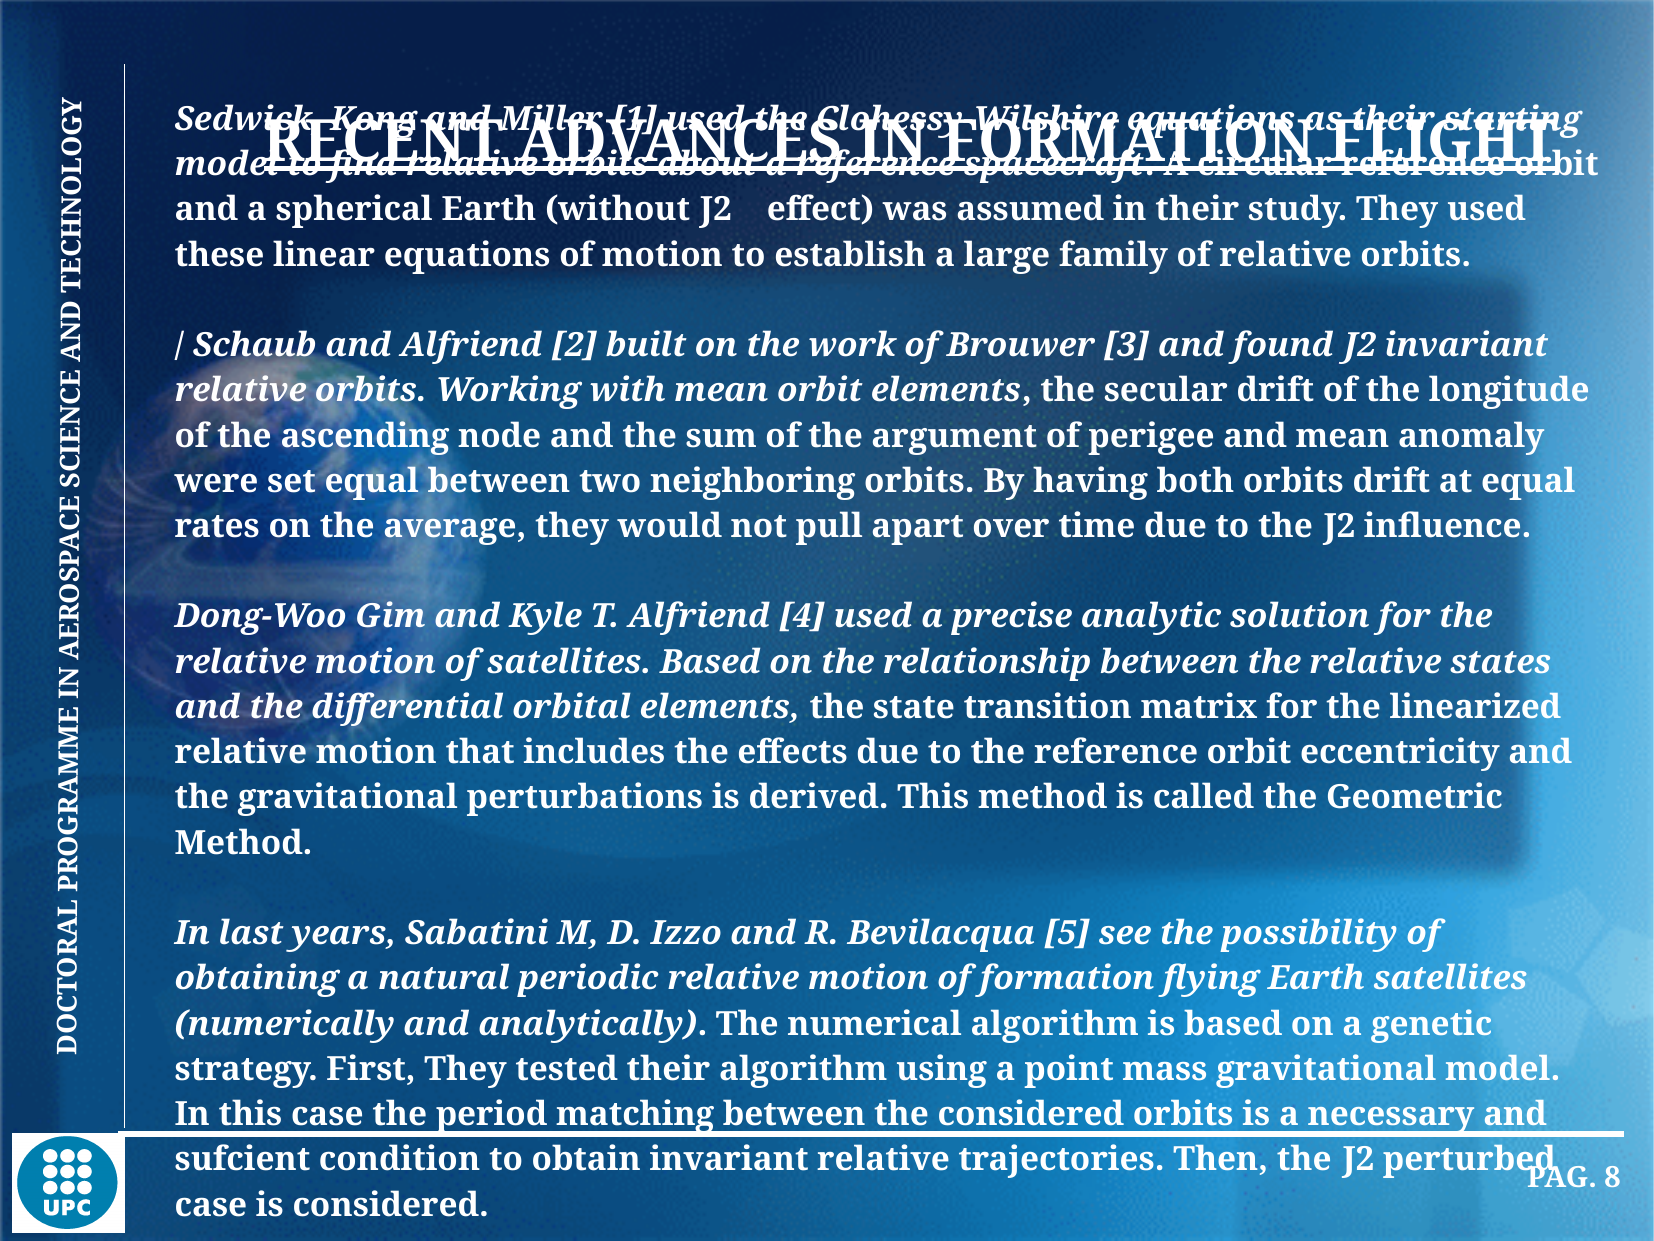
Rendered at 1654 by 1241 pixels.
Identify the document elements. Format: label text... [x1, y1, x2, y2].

text_box Sedwick, Kong and Miller [1] used the Clohessy-Wilshire equations as their starting model to find relative orbits about a reference spacecraft. A circular reference orbit and a spherical Earth (without J2 effect) was assumed in their study. They used these linear equations of motion to establish a large family of relative orbits. / Schaub and Alfriend [2] built on the work of Brouwer [3] and found J2 invariant relative orbits. Working with mean orbit elements, the secular drift of the longitude of the ascending node and the sum of the argument of perigee and mean anomaly were set equal between two neighboring orbits. By having both orbits drift at equal rates on the average, they would not pull apart over time due to the J2 influence. Dong-Woo Gim and Kyle T. Alfriend [4] used a precise analytic solution for the relative motion of satellites. Based on the relationship between the relative states and the differential orbital elements, the state transition matrix for the linearized relative motion that includes the effects due to the reference orbit eccentricity and the gravitational perturbations is derived. This method is called the Geometric Method. In last years, Sabatini M, D. Izzo and R. Bevilacqua [5] see the possibility of obtaining a natural periodic relative motion of formation flying Earth satellites (numerically and analytically). The numerical algorithm is based on a genetic strategy. First, They tested their algorithm using a point mass gravitational model. In this case the period matching between the considered orbits is a necessary and sufcient condition to obtain invariant relative trajectories. Then, the J2 perturbed case is considered. [174, 240, 1601, 1211]
title PAG. 8 [1505, 1116, 1642, 1237]
title DOCTORAL PROGRAMME IN AEROSPACE SCIENCE AND TECHNOLOGY [8, 88, 124, 1064]
picture [0, 0, 1654, 1241]
title RECENT ADVANCES IN FORMATION FLIGHT [206, 59, 1595, 180]
